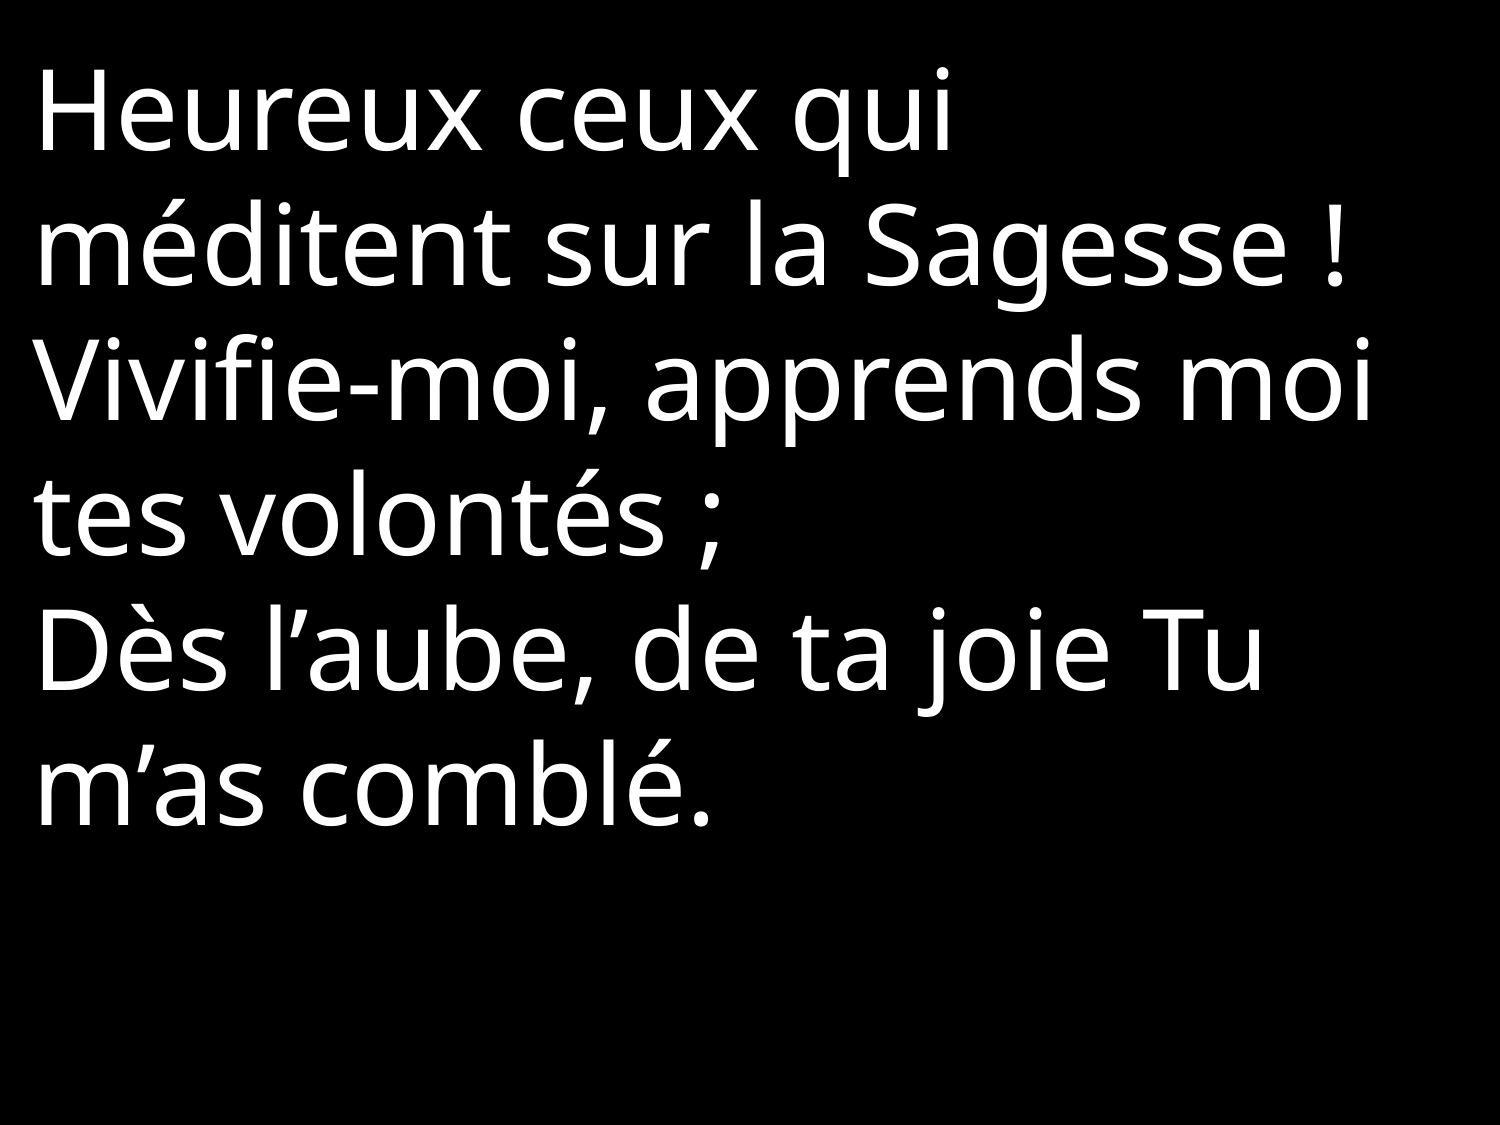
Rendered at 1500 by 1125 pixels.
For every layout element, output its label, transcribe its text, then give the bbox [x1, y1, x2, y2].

subtitle Heureux ceux qui méditent sur la Sagesse ! Vivifie-moi, apprends moi tes volontés ; Dès l’aube, de ta joie Tu m’as comblé. [0, 30, 1483, 1106]
